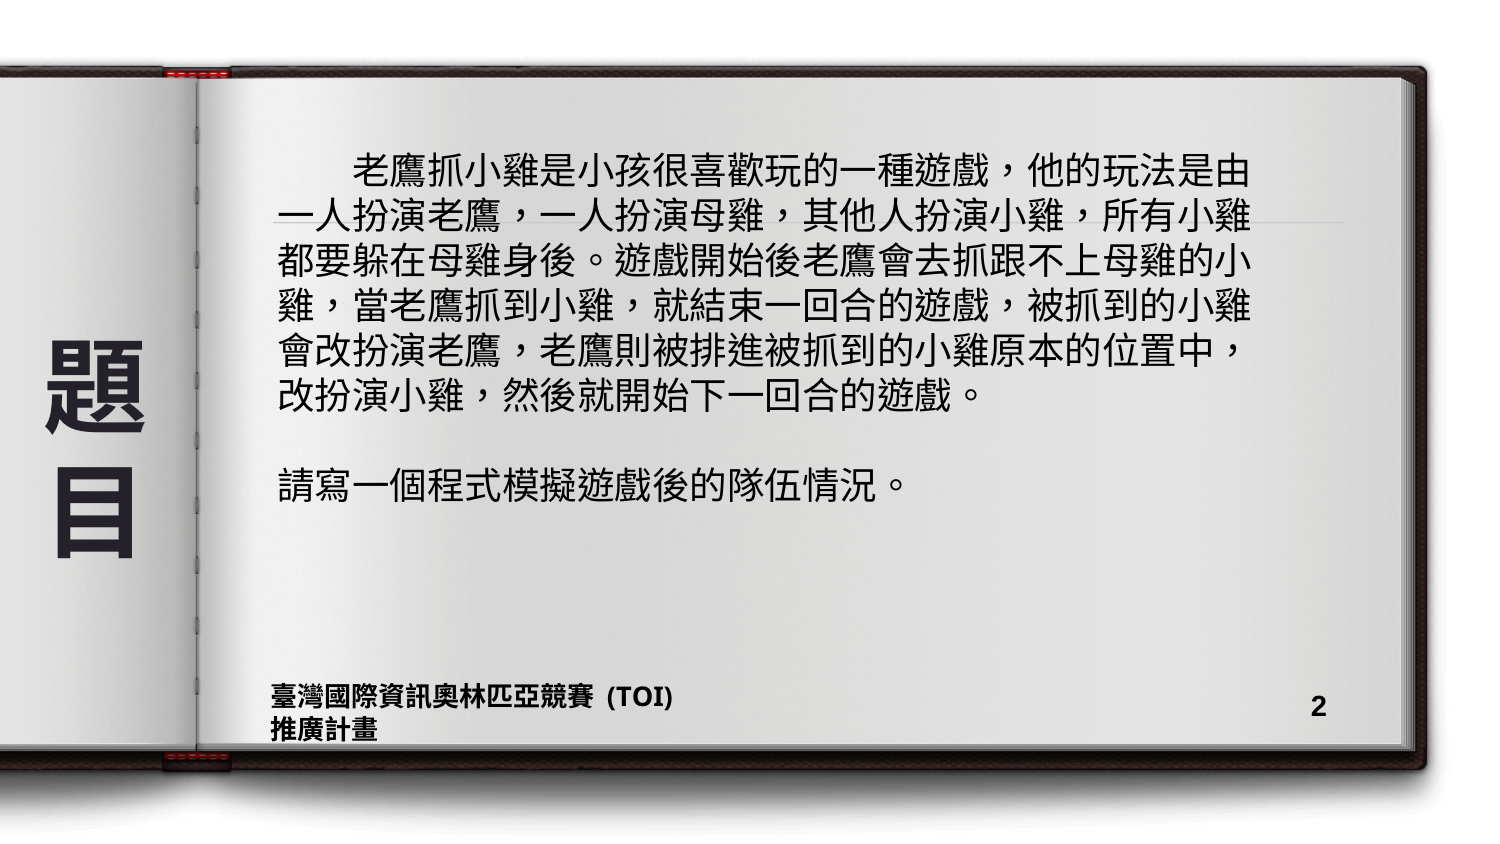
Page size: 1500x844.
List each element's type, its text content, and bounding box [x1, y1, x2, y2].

text_box 老鷹抓小雞是小孩很喜歡玩的一種遊戲，他的玩法是由一人扮演老鷹，一人扮演母雞，其他人扮演小雞，所有小雞都要躲在母雞身後。遊戲開始後老鷹會去抓跟不上母雞的小雞，當老鷹抓到小雞，就結束一回合的遊戲，被抓到的小雞會改扮演老鷹，老鷹則被排進被抓到的小雞原本的位置中，改扮演小雞，然後就開始下一回合的遊戲。 請寫一個程式模擬遊戲後的隊伍情況。 [262, 140, 1296, 579]
text_box 題 目 [28, 306, 210, 552]
text_box 2 [1295, 672, 1386, 737]
